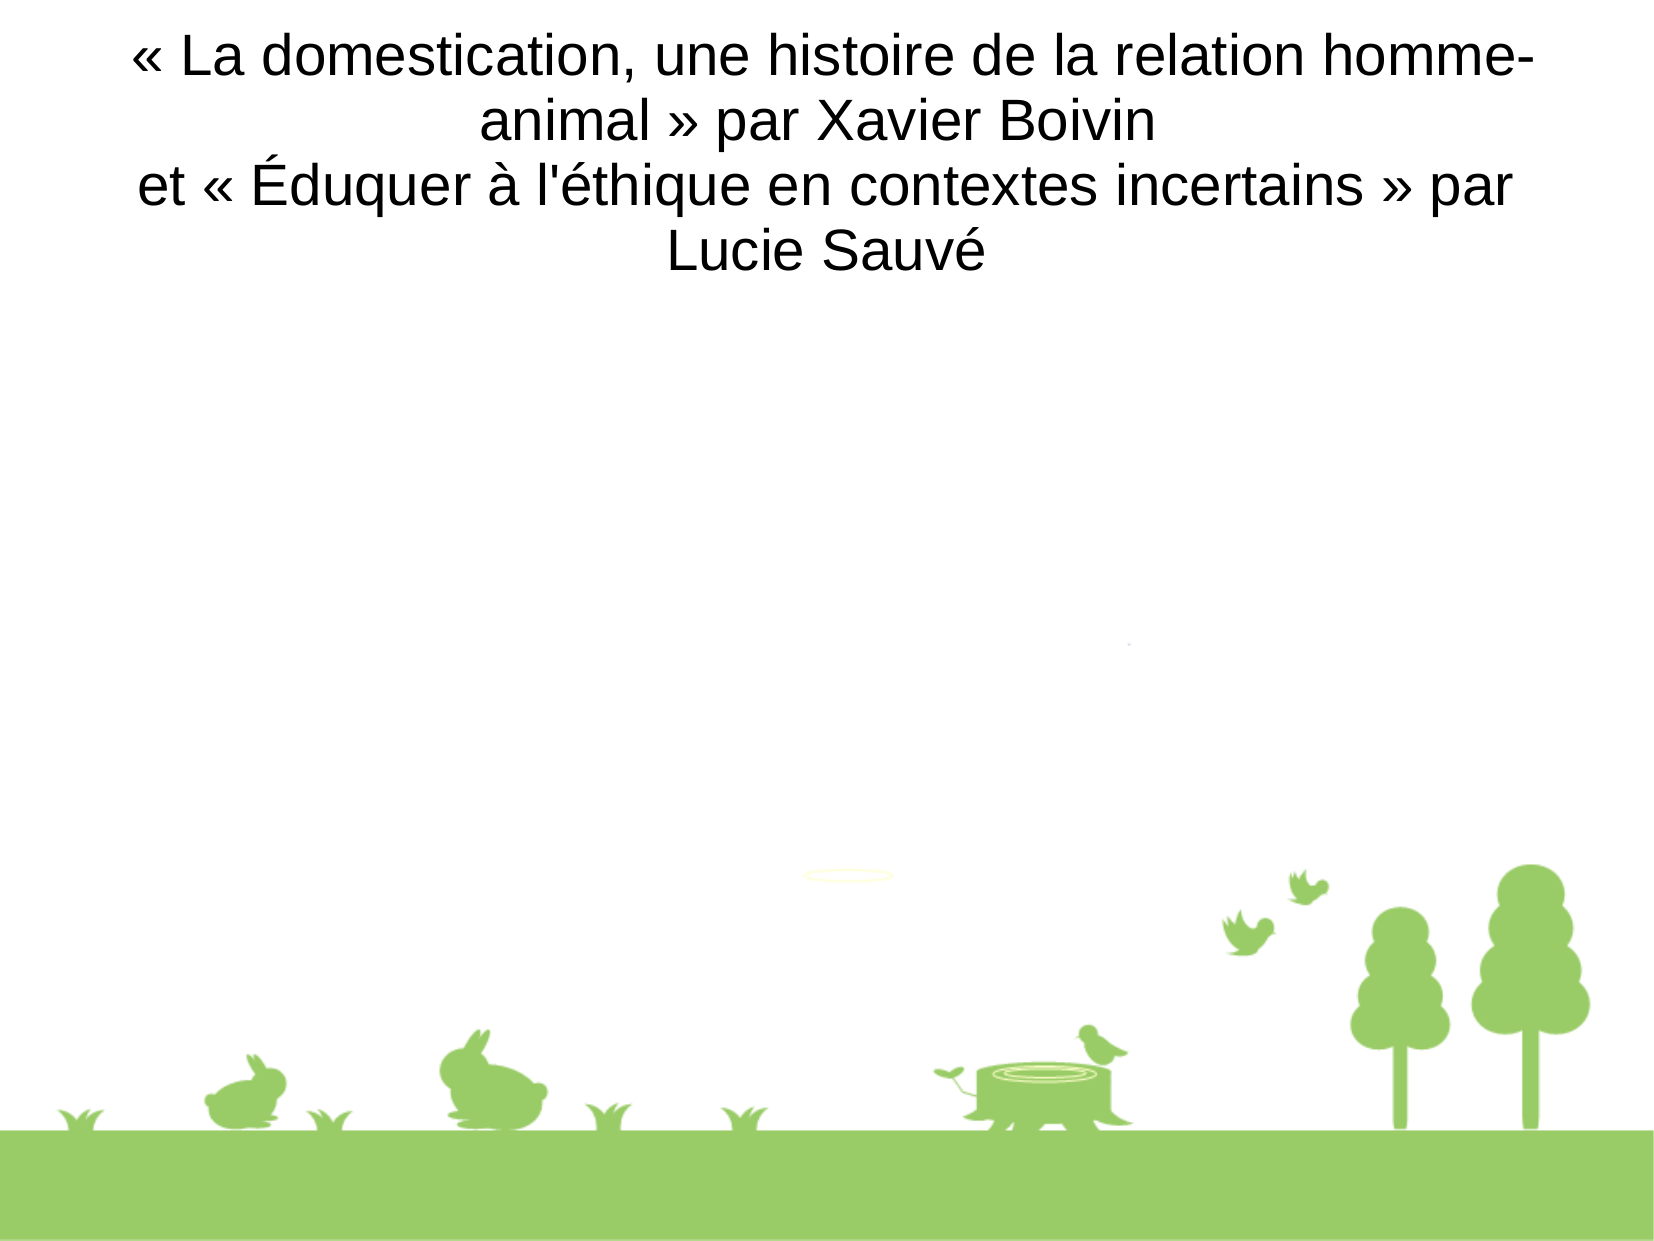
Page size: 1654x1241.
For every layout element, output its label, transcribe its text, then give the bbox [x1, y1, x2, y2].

picture [0, 0, 1654, 1241]
title « La domestication, une histoire de la relation homme-animal » par Xavier Boivin et « Éduquer à l'éthique en contextes incertains » par Lucie Sauvé [82, 22, 1571, 284]
